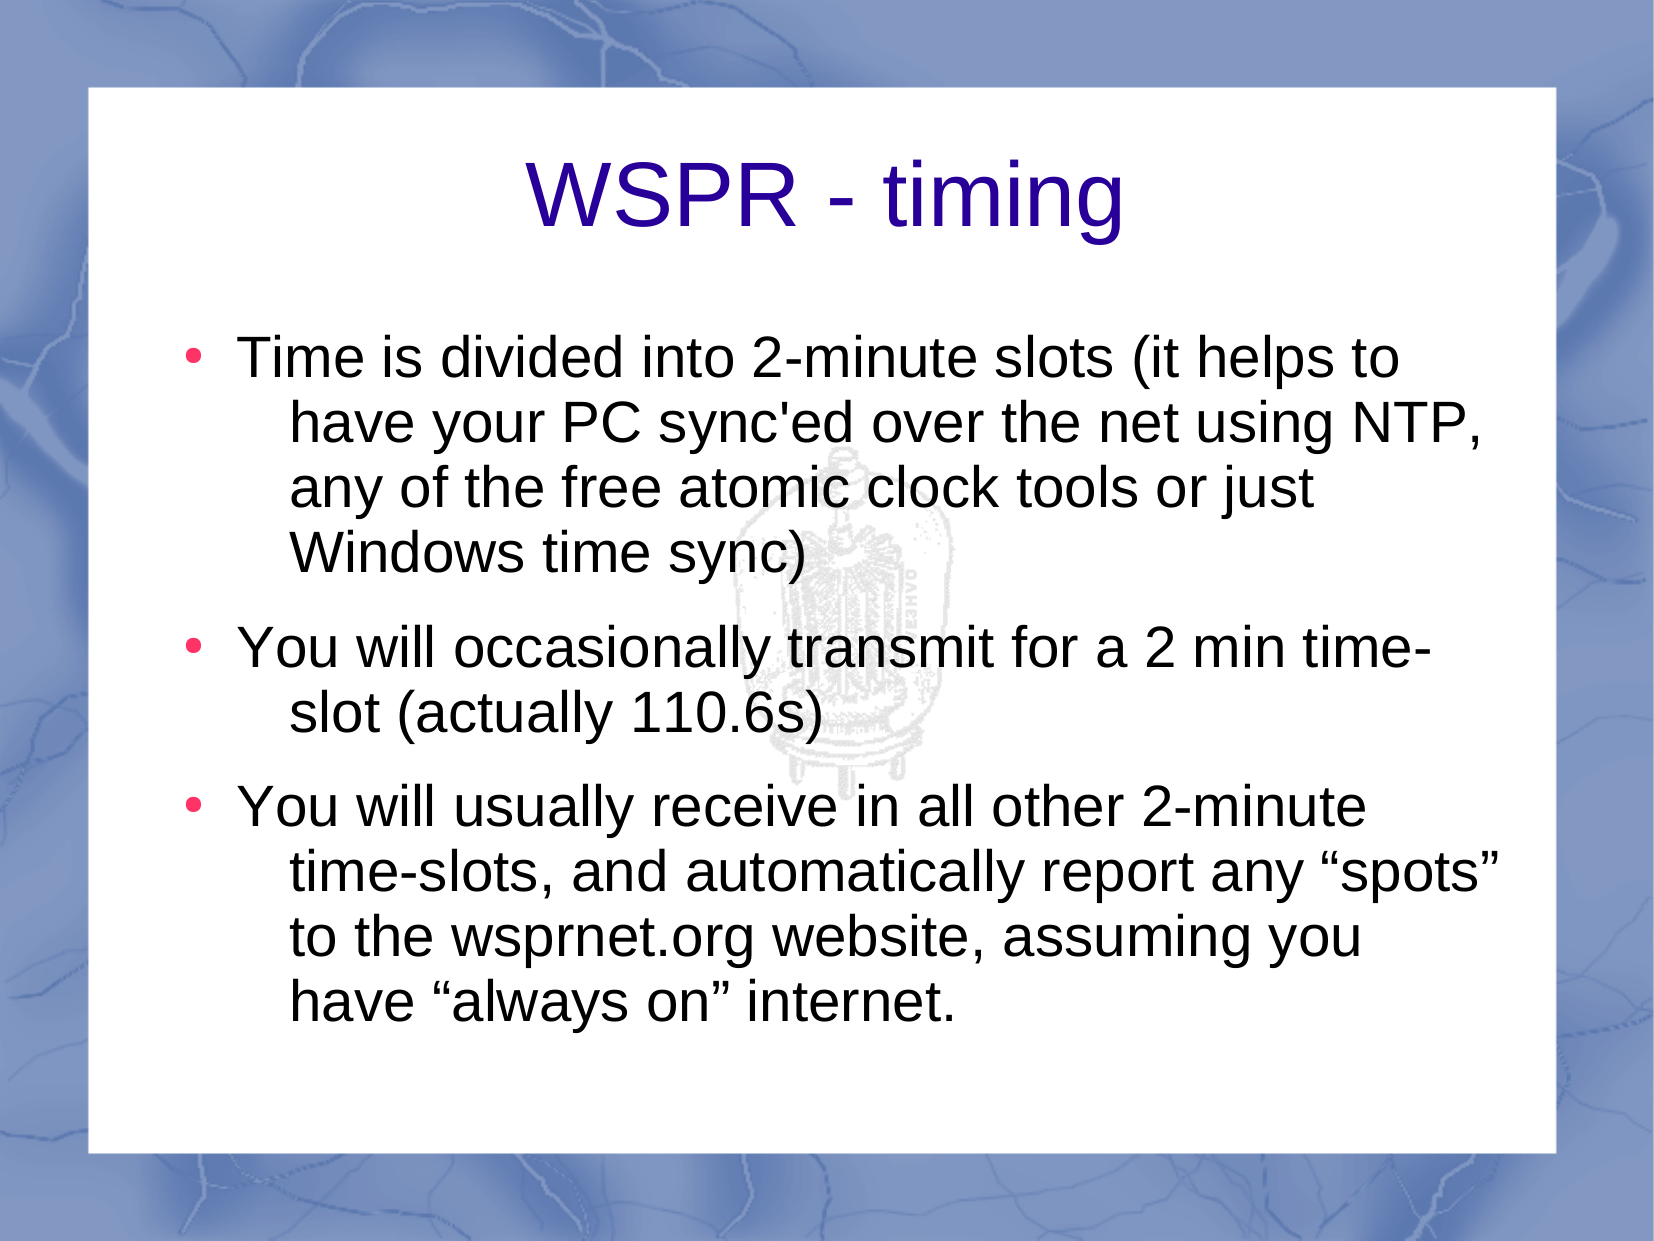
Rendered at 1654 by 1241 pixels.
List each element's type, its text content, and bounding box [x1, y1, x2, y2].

title WSPR - timing [118, 90, 1536, 298]
picture [0, 0, 1654, 1241]
list Time is divided into 2-minute slots (it helps to have your PC sync'ed over the net using NTP, any of the free atomic clock tools or just Windows time sync) You will occasionally transmit for a 2 min time-slot (actually 110.6s) You will usually receive in all other 2-minute time-slots, and automatically report any “spots” to the wsprnet.org website, assuming you have “always on” internet. [147, 324, 1506, 1035]
